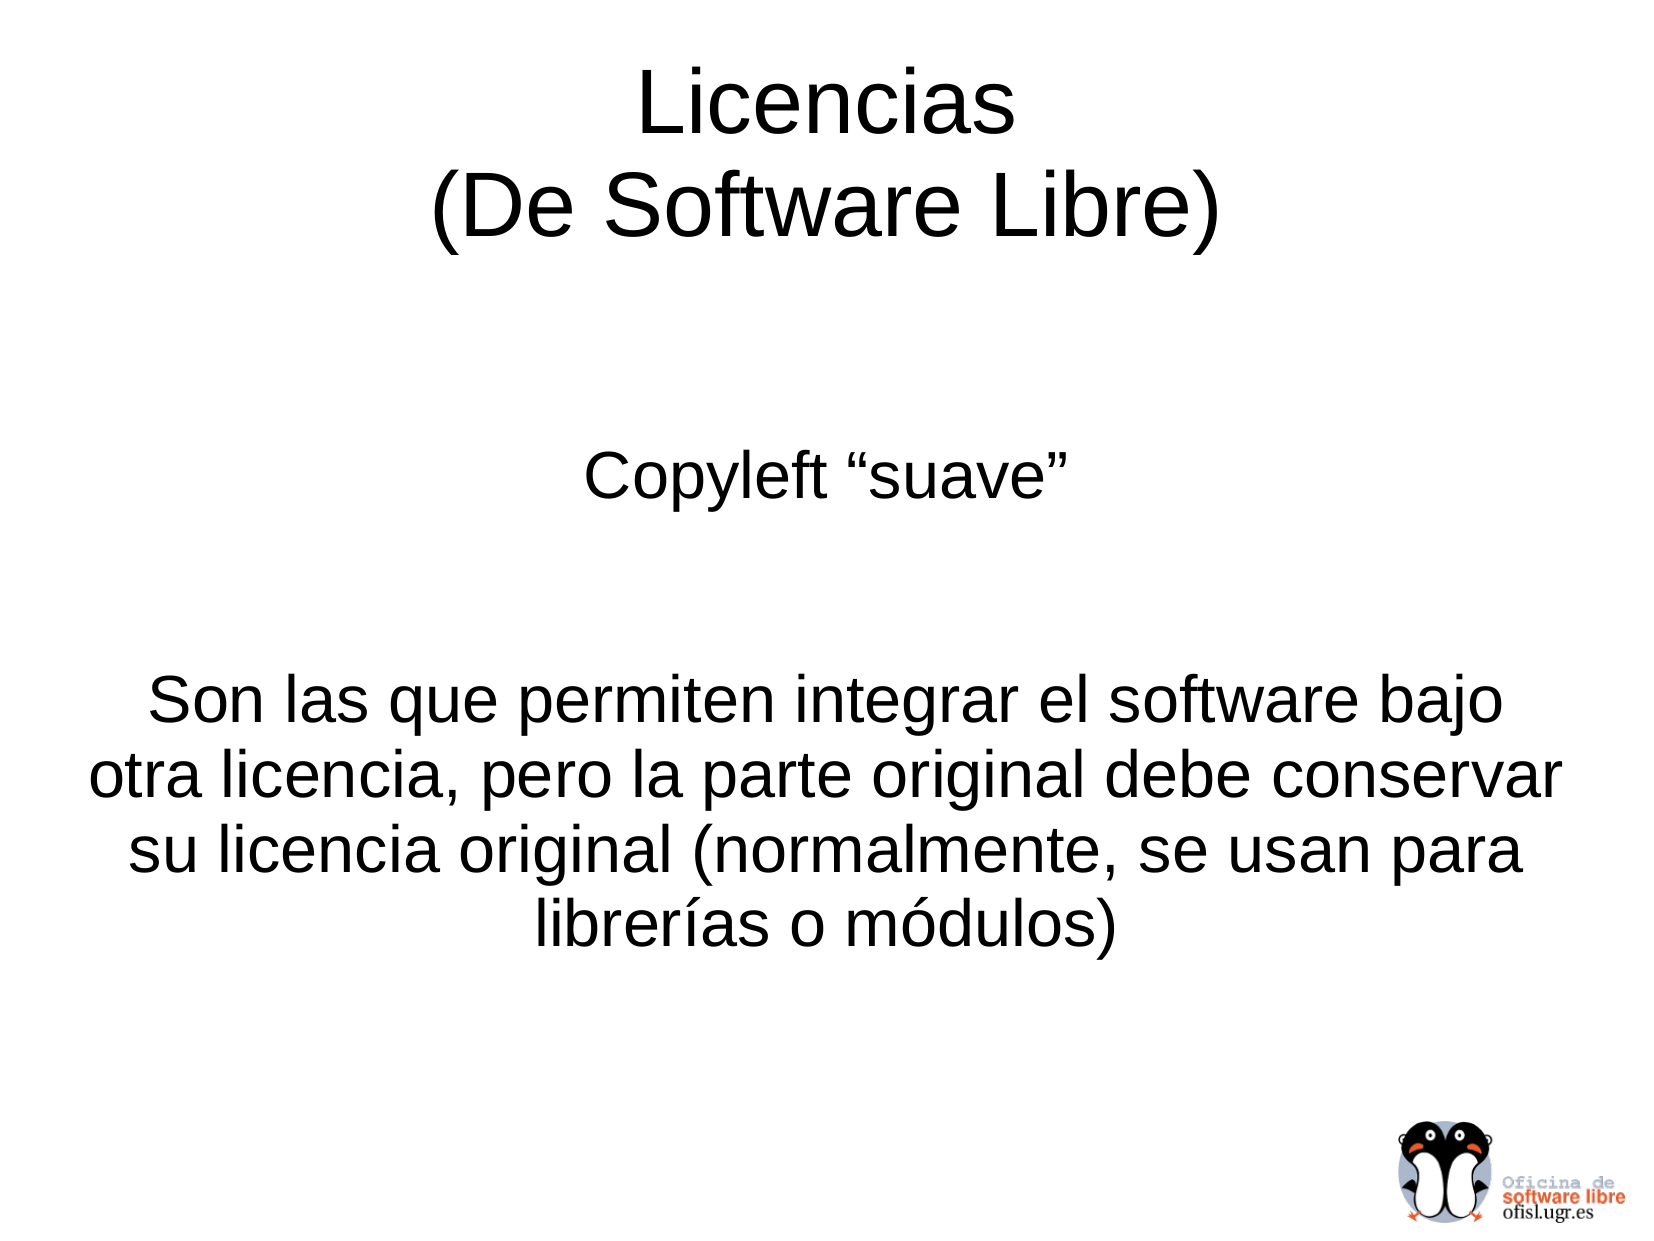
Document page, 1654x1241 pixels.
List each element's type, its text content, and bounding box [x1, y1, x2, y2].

subtitle Copyleft “suave” Son las que permiten integrar el software bajo otra licencia, pero la parte original debe conservar su licencia original (normalmente, se usan para librerías o módulos) [82, 297, 1571, 1102]
title Licencias (De Software Libre) [82, 50, 1571, 256]
picture [1398, 1121, 1625, 1223]
